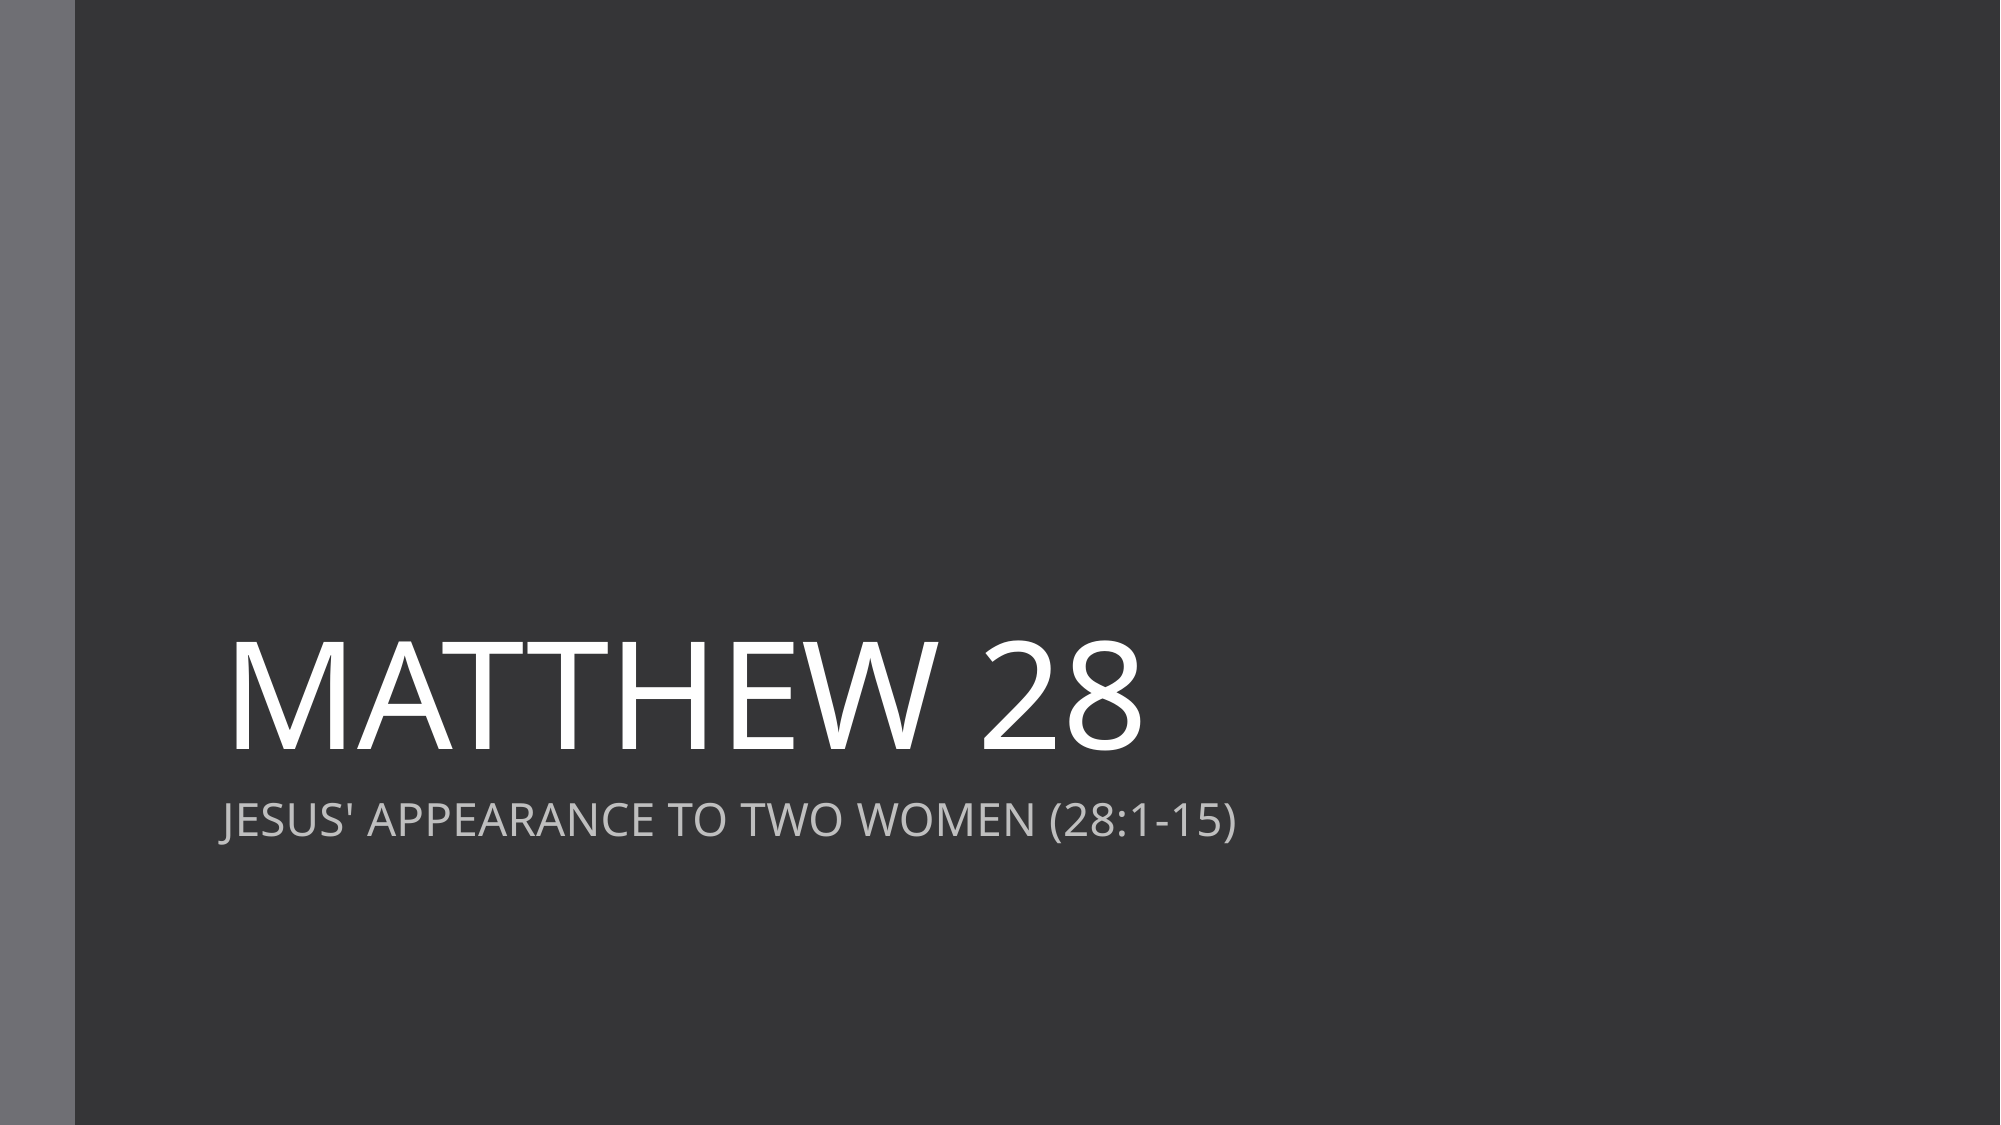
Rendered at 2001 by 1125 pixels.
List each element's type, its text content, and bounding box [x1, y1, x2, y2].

subtitle JESUS' APPEARANCE TO TWO WOMEN (28:1-15) [206, 787, 1752, 1066]
title MATTHEW 28 [206, 124, 1752, 787]
